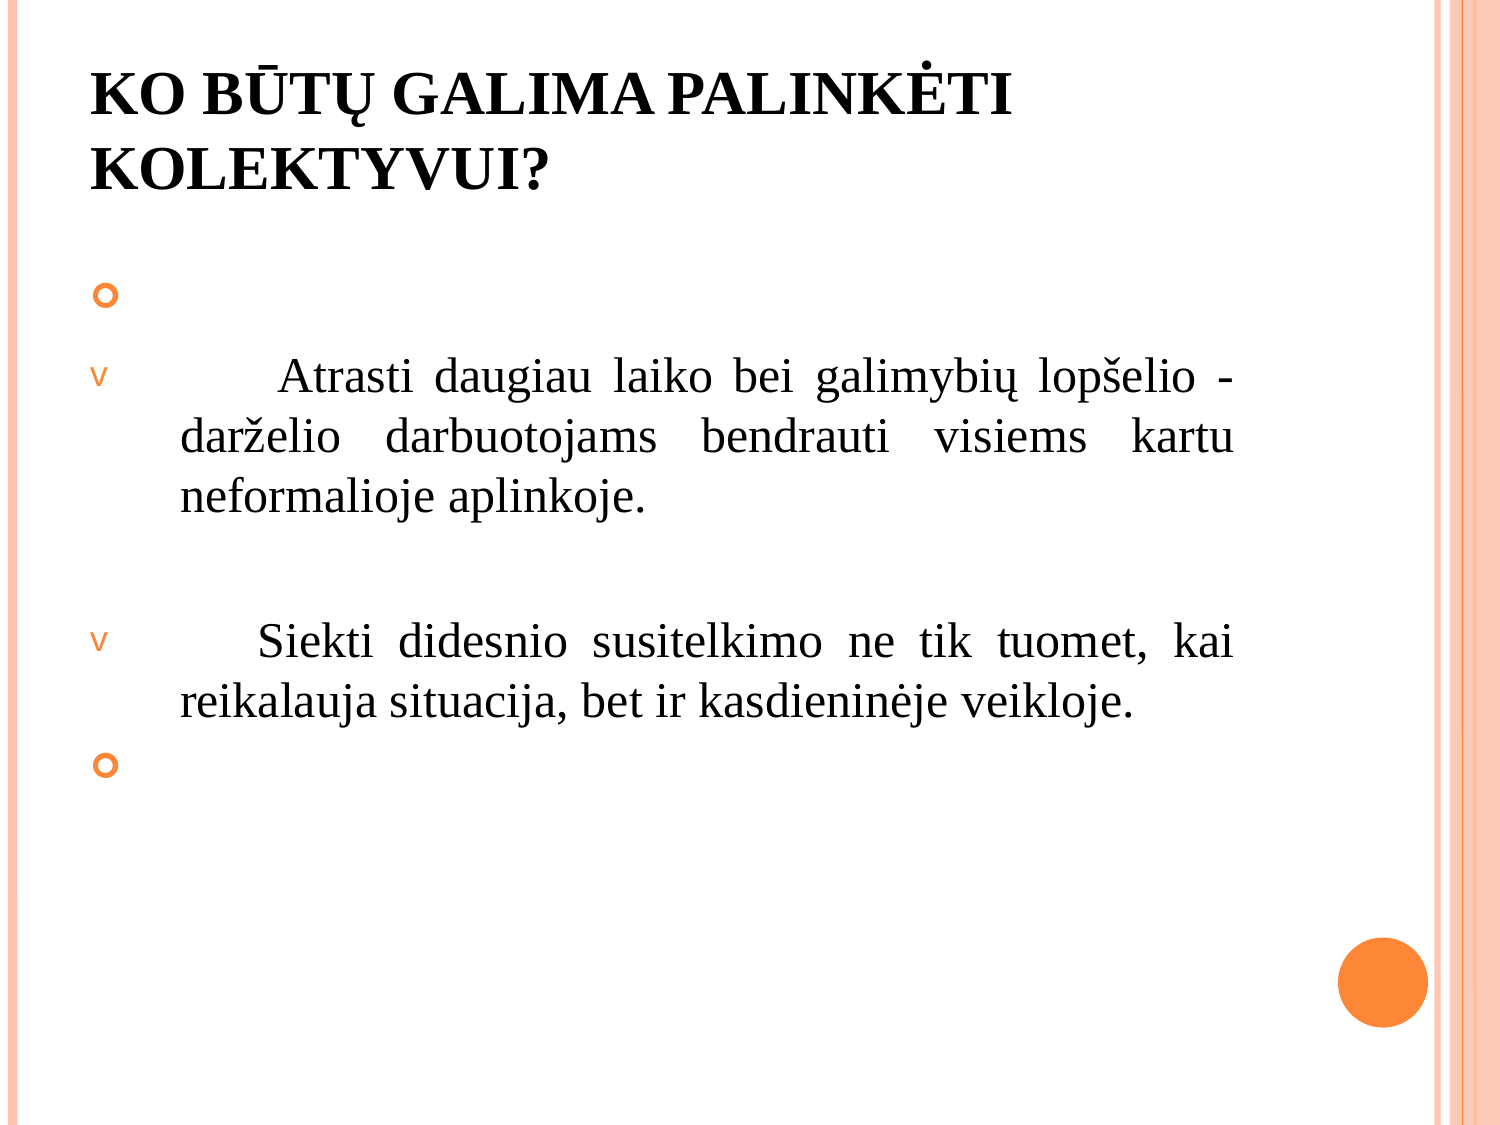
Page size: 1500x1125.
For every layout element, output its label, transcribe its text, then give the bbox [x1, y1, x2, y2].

title Ko būtų galima palinkėti kolektyvui? [75, 45, 1300, 233]
list Atrasti daugiau laiko bei galimybių lopšelio - darželio darbuotojams bendrauti visiems kartu neformalioje aplinkoje. Siekti didesnio susitelkimo ne tik tuomet, kai reikalauja situacija, bet ir kasdieninėje veikloje. [75, 262, 1300, 1062]
